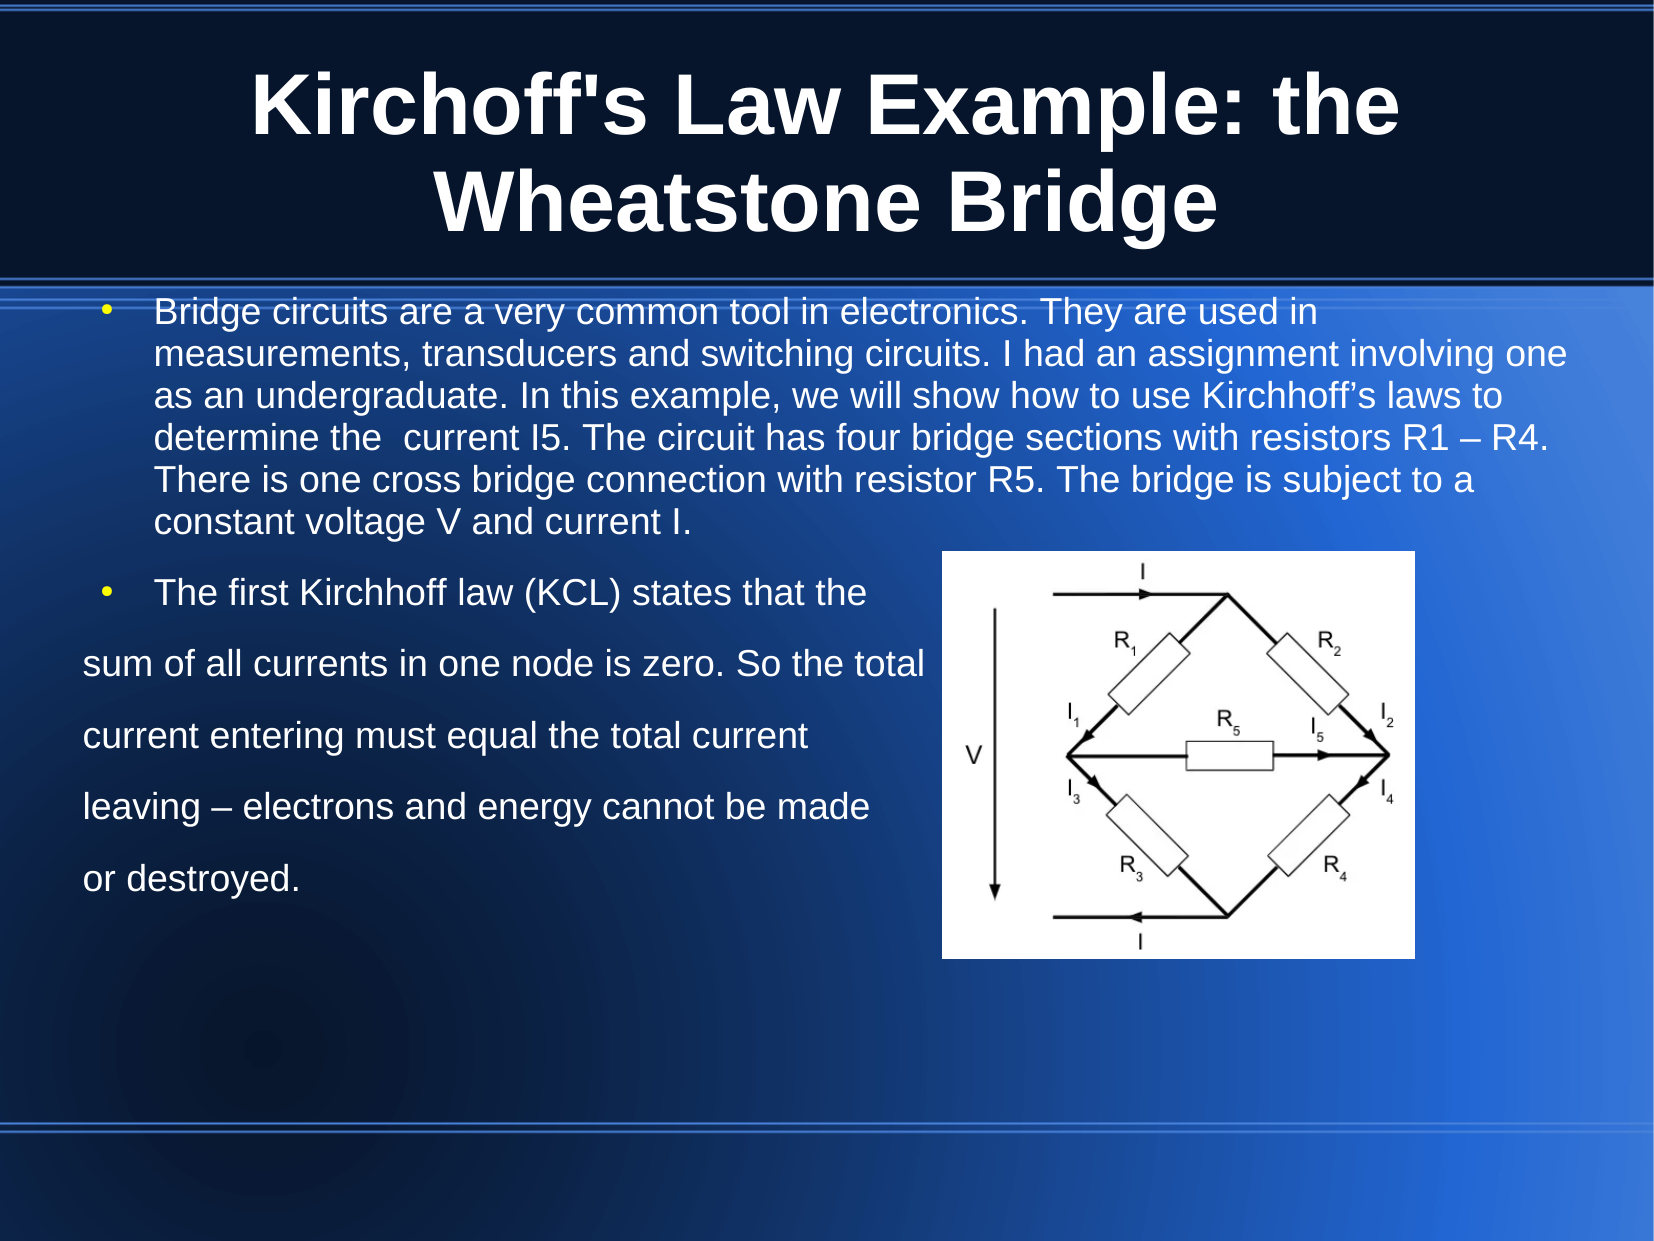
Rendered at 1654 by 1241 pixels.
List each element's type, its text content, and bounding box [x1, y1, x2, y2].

list Bridge circuits are a very common tool in electronics. They are used in measurements, transducers and switching circuits. I had an assignment involving one as an undergraduate. In this example, we will show how to use Kirchhoff’s laws to determine the current I5. The circuit has four bridge sections with resistors R1 – R4. There is one cross bridge connection with resistor R5. The bridge is subject to a constant voltage V and current I. The first Kirchhoff law (KCL) states that the sum of all currents in one node is zero. So the total current entering must equal the total current leaving – electrons and energy cannot be made or destroyed. [82, 290, 1571, 1109]
picture [0, 0, 1654, 1241]
title Kirchoff's Law Example: the Wheatstone Bridge [82, 49, 1571, 257]
